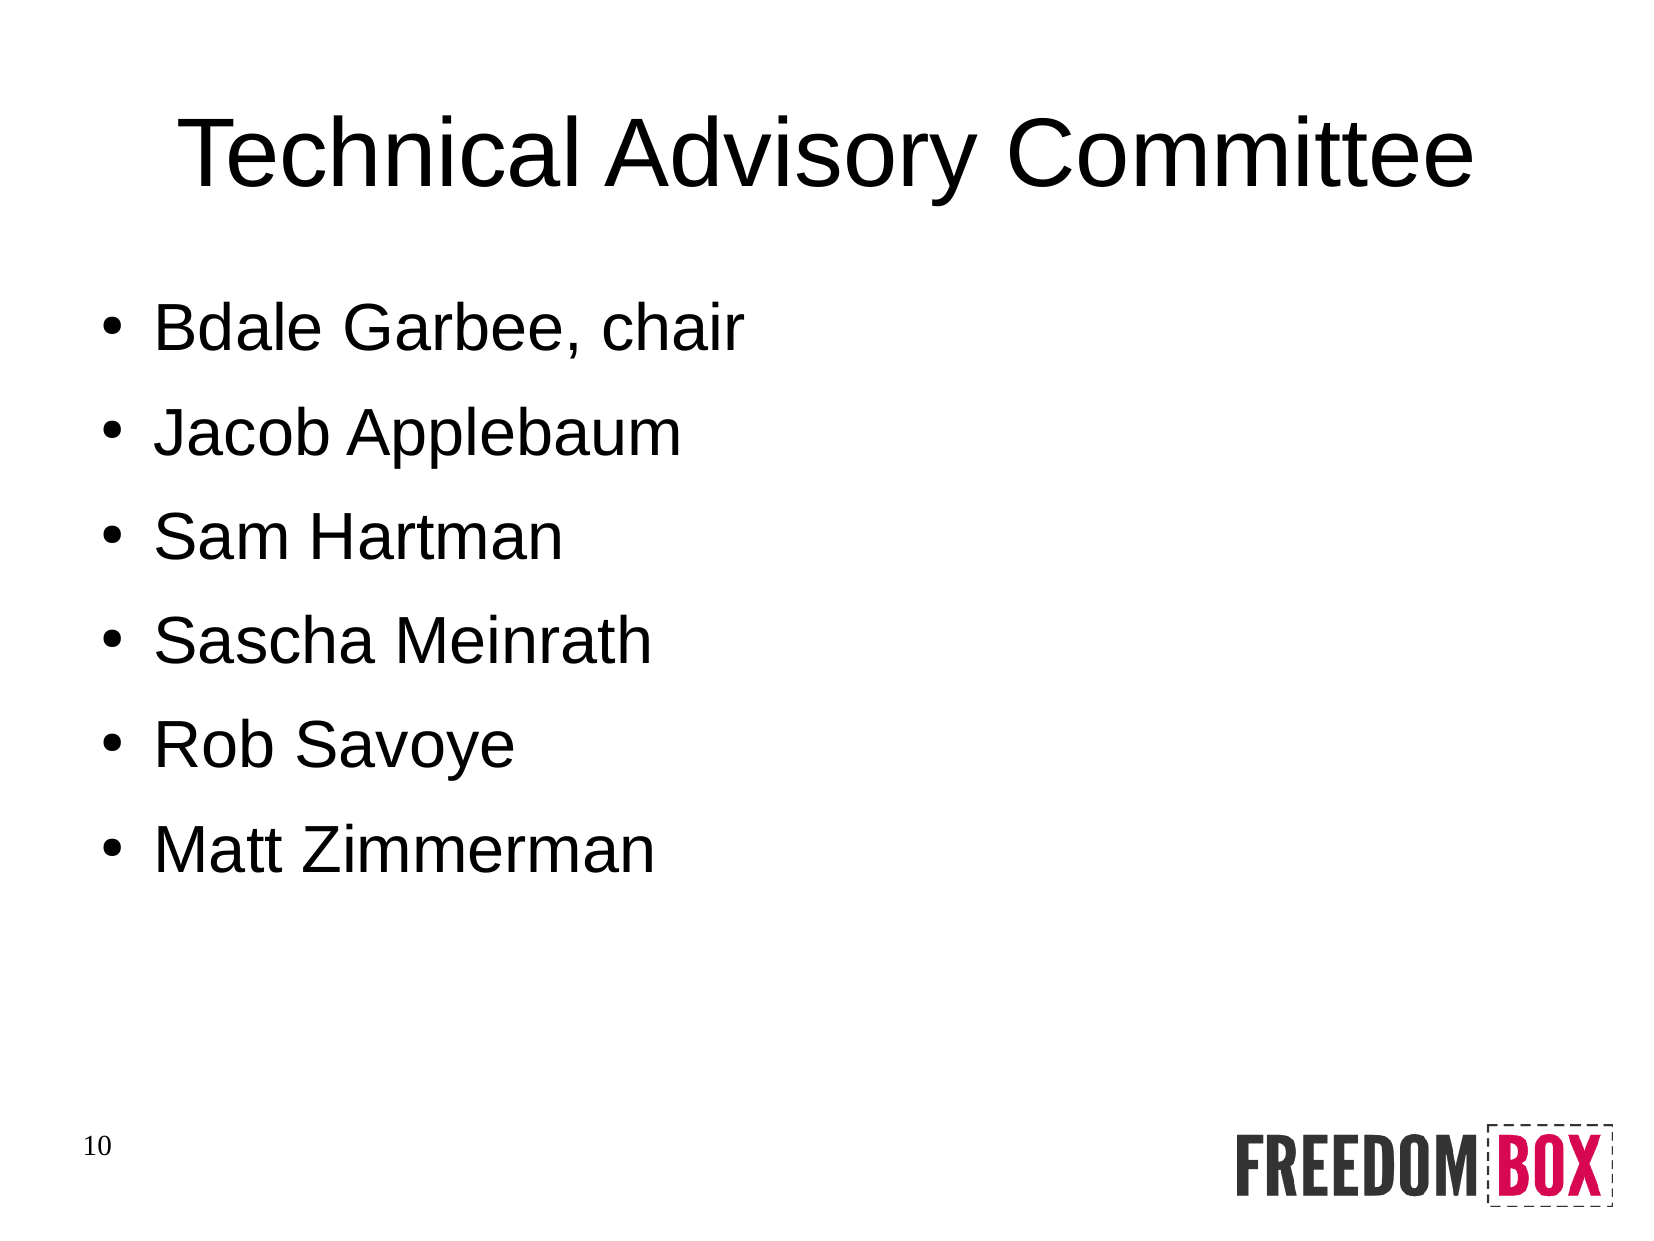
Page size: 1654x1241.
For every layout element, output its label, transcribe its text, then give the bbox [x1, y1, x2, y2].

title Technical Advisory Committee [82, 49, 1571, 257]
picture [1237, 1124, 1613, 1207]
list Bdale Garbee, chair Jacob Applebaum Sam Hartman Sascha Meinrath Rob Savoye Matt Zimmerman [82, 290, 1571, 1109]
